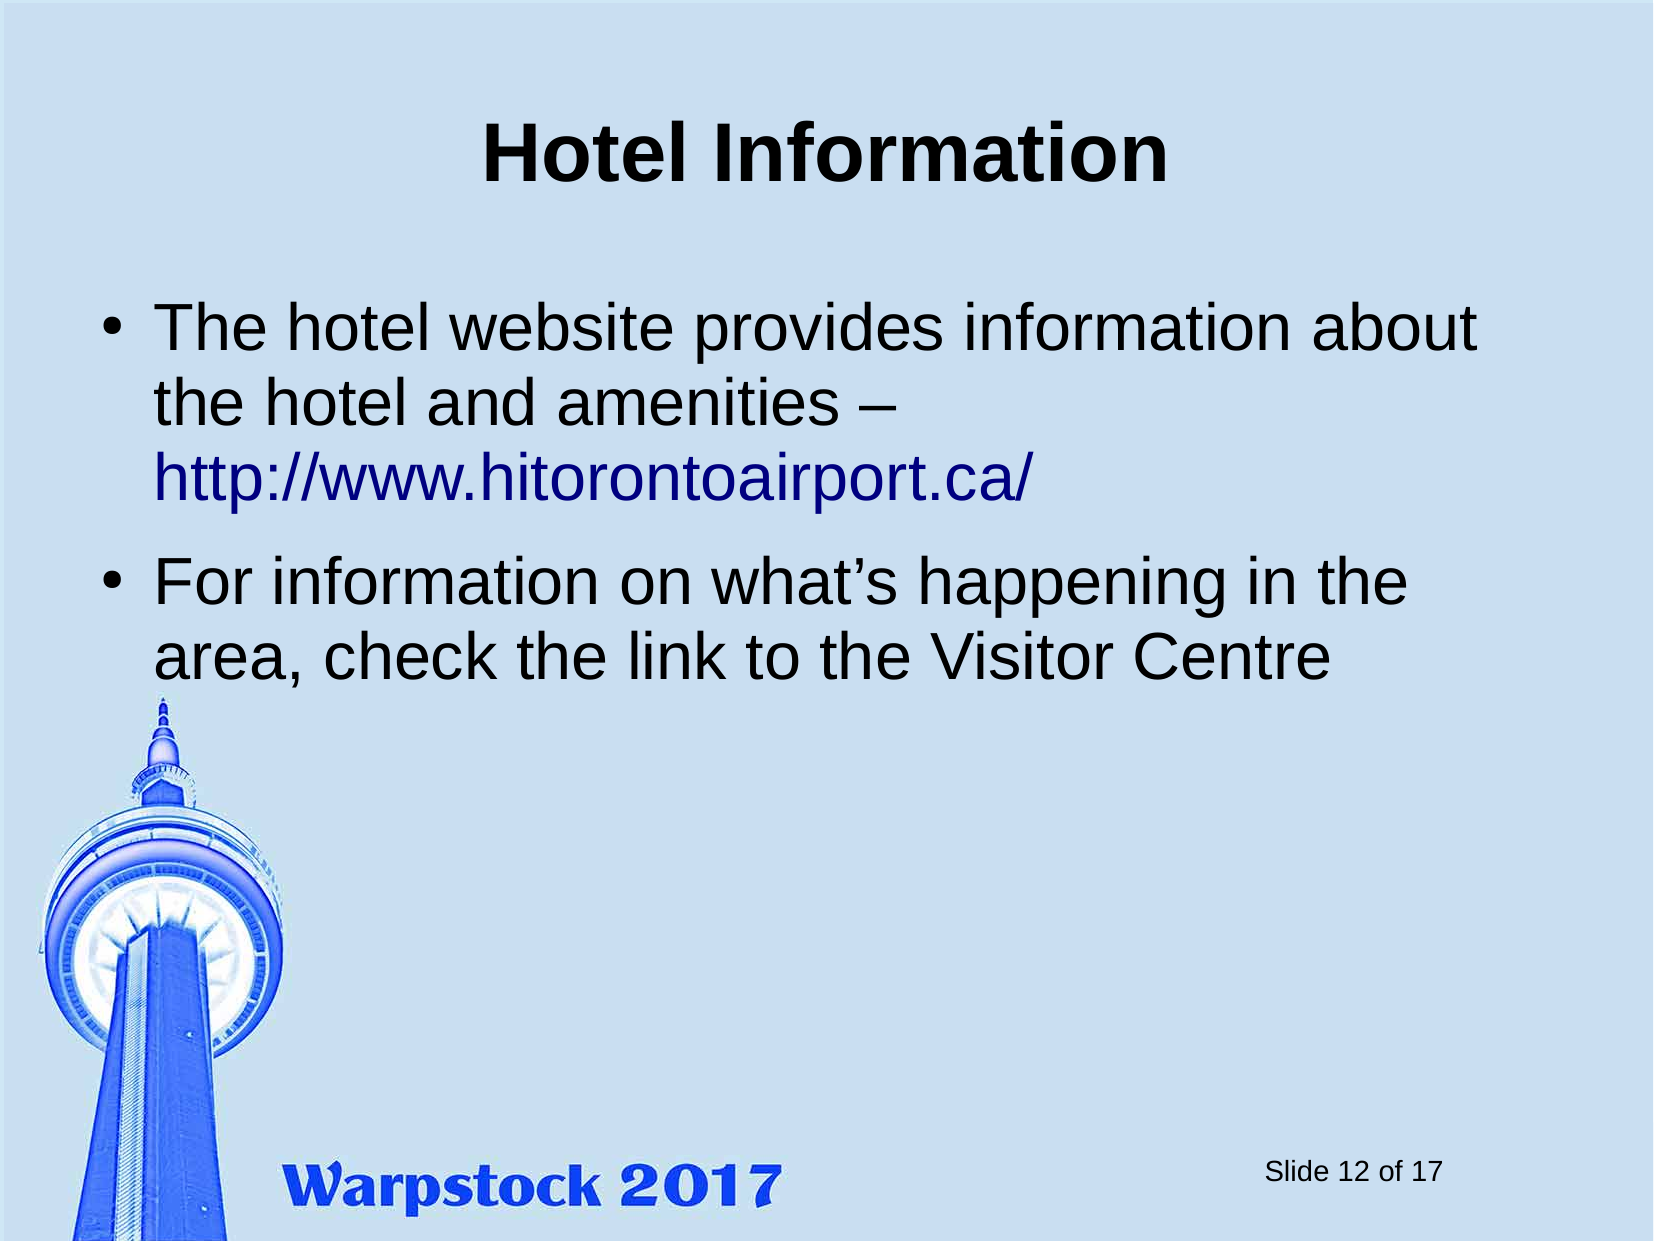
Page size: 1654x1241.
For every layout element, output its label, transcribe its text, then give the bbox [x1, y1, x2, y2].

picture [4, 3, 1654, 1241]
title Hotel Information [82, 49, 1571, 257]
list The hotel website provides information about the hotel and amenities – http://www.hitorontoairport.ca/ For information on what’s happening in the area, check the link to the Visitor Centre [82, 290, 1571, 1010]
